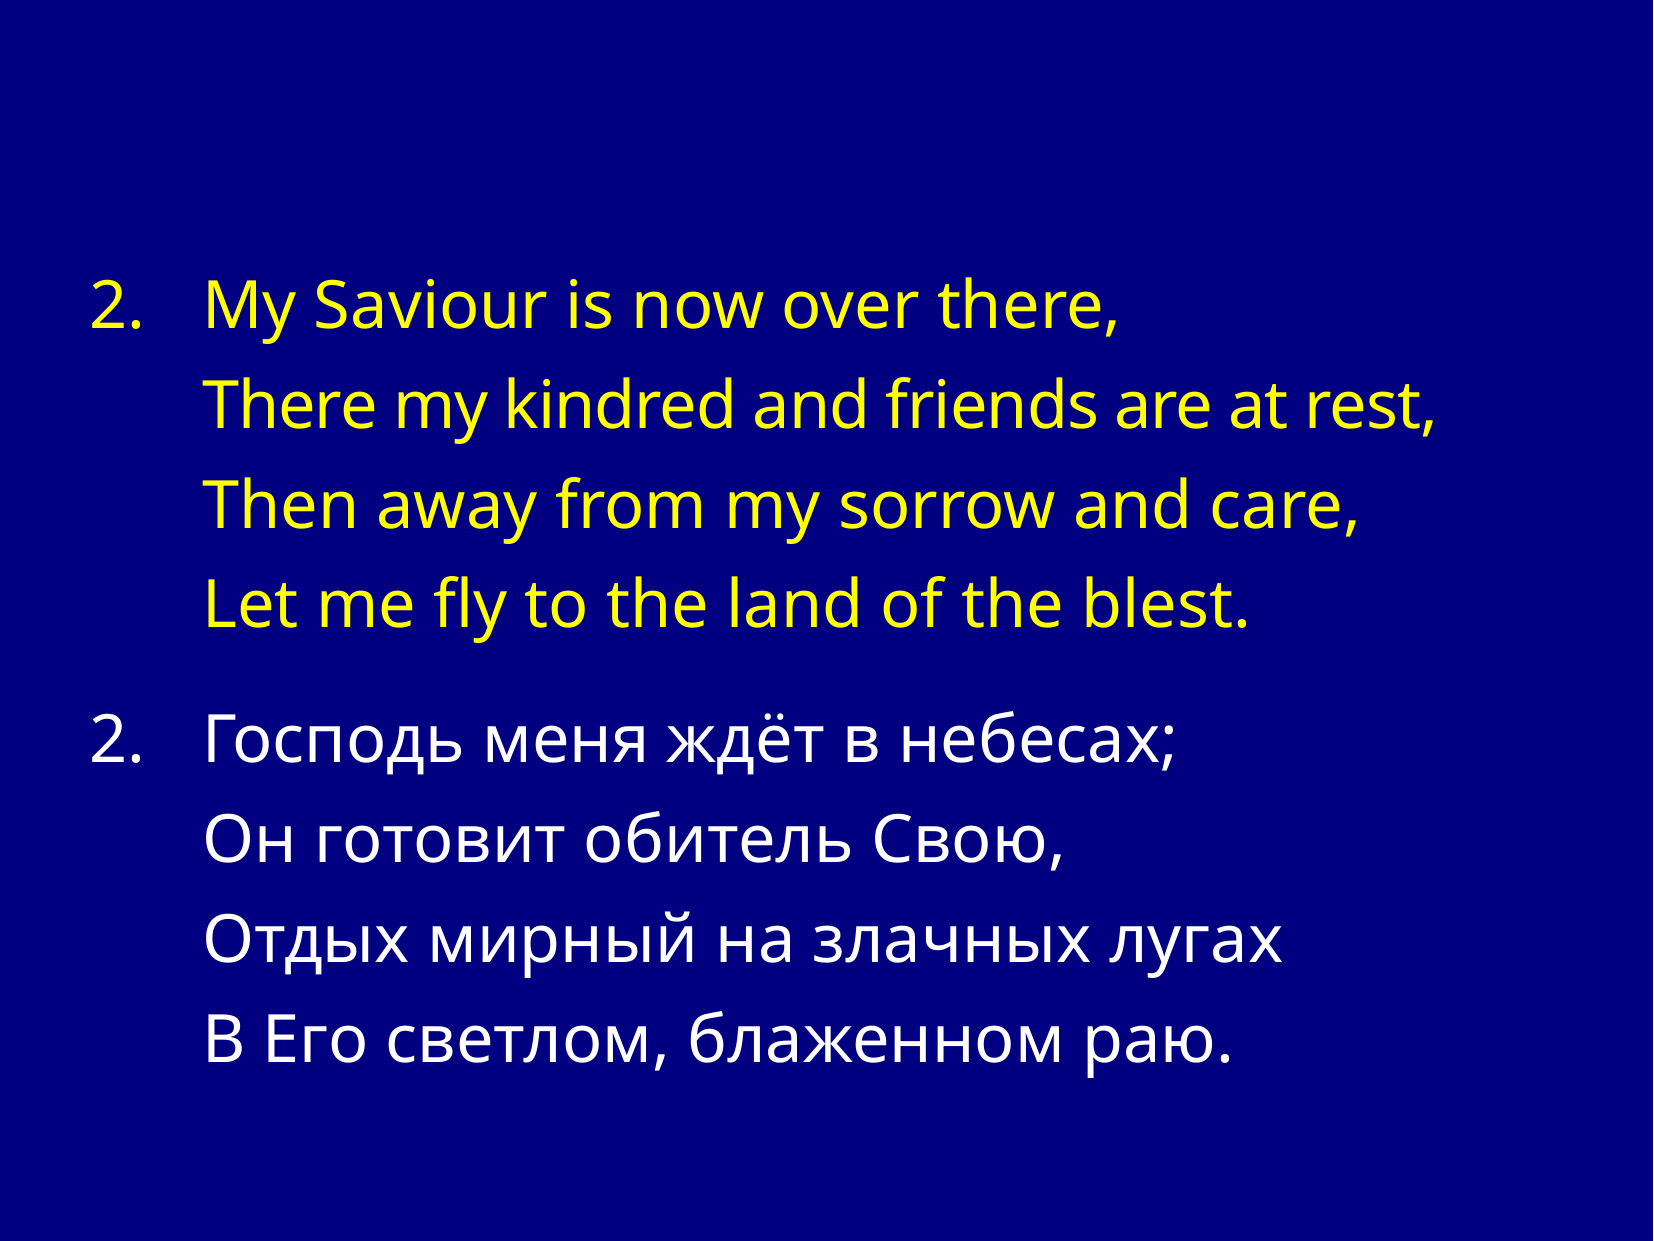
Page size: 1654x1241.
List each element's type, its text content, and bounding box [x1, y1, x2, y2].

text_box 2. Господь меня ждёт в небесах; Он готовит обитель Свою, Отдых мирный на злачных лугах В Его светлом, блаженном раю. [75, 675, 1576, 1163]
text_box 2. My Saviour is now over there, There my kindred and friends are at rest, Then away from my sorrow and care, Let me fly to the land of the blest. [75, 150, 1653, 638]
